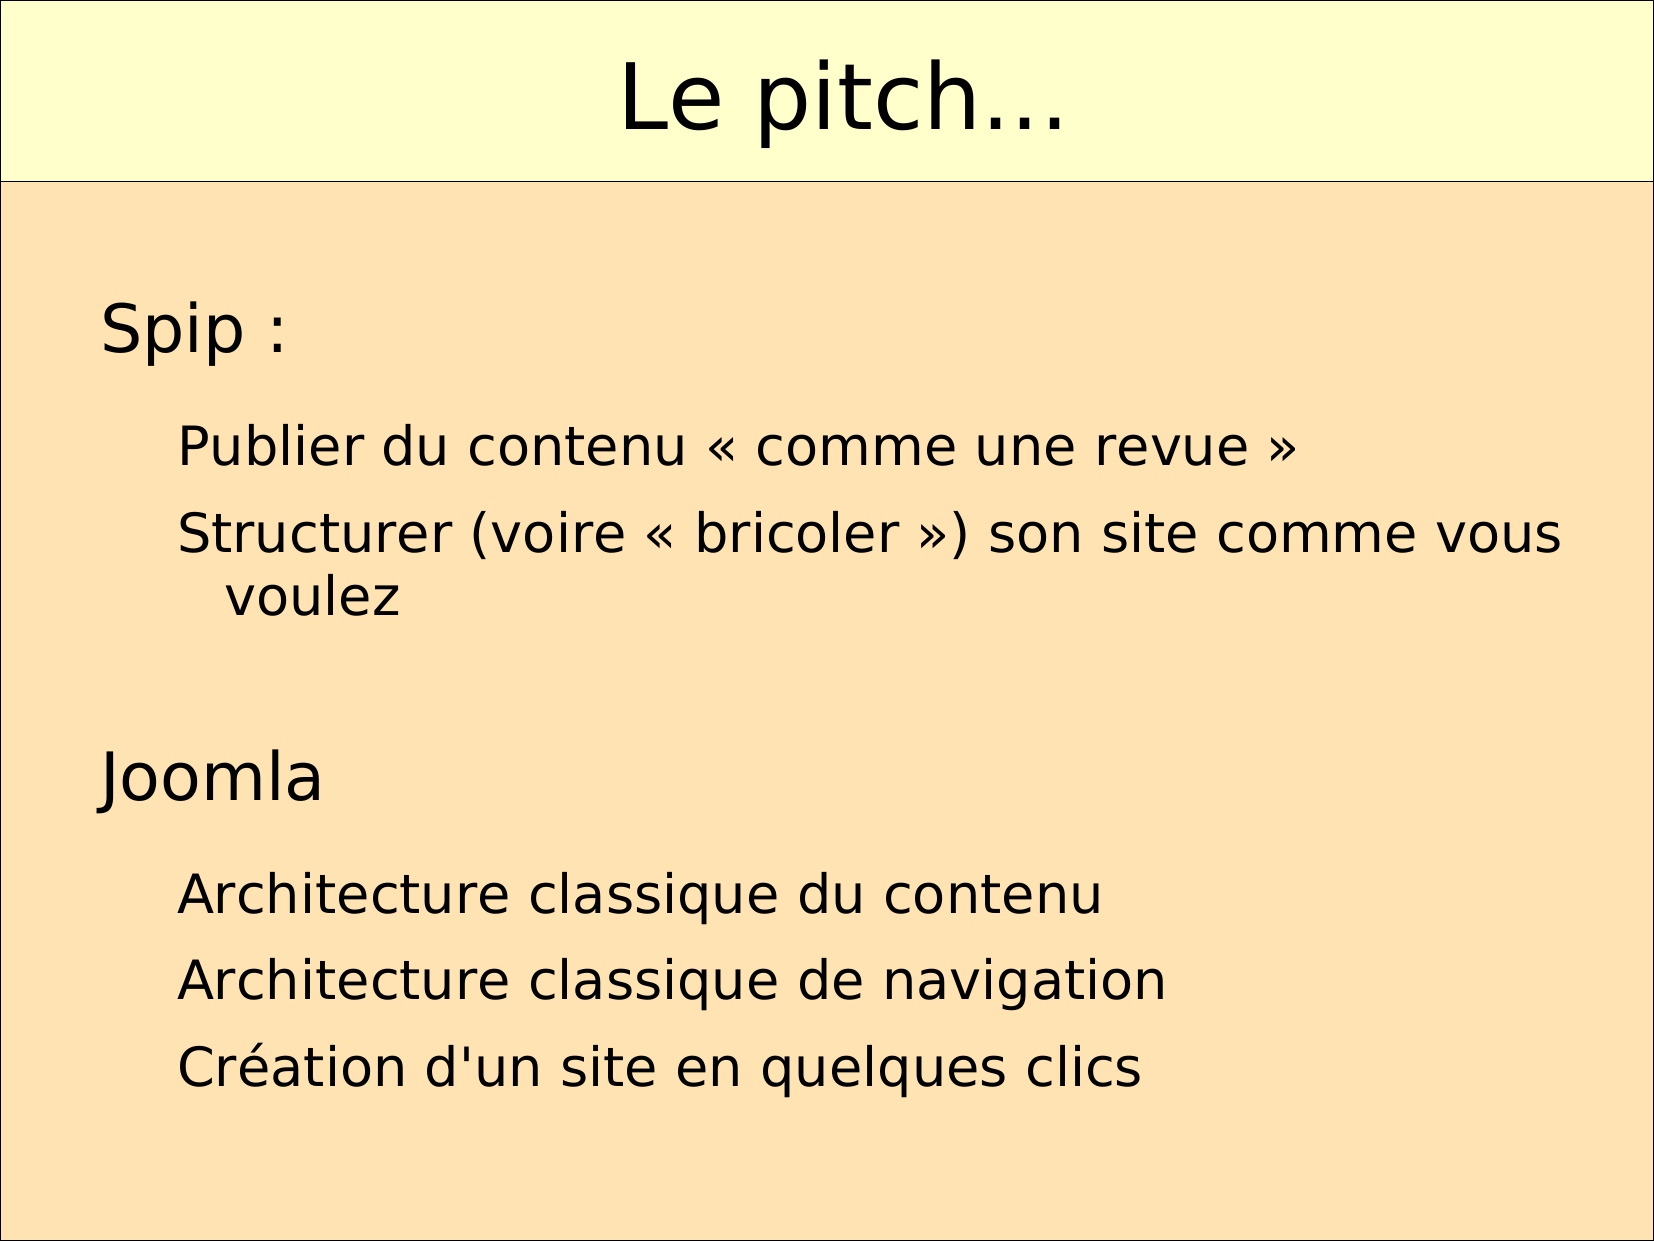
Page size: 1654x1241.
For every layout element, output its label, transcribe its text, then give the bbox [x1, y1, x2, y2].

title Le pitch... [135, 43, 1552, 151]
list Spip : Publier du contenu « comme une revue » Structurer (voire « bricoler ») son site comme vous voulez Joomla Architecture classique du contenu Architecture classique de navigation Création d'un site en quelques clics [82, 290, 1571, 1241]
